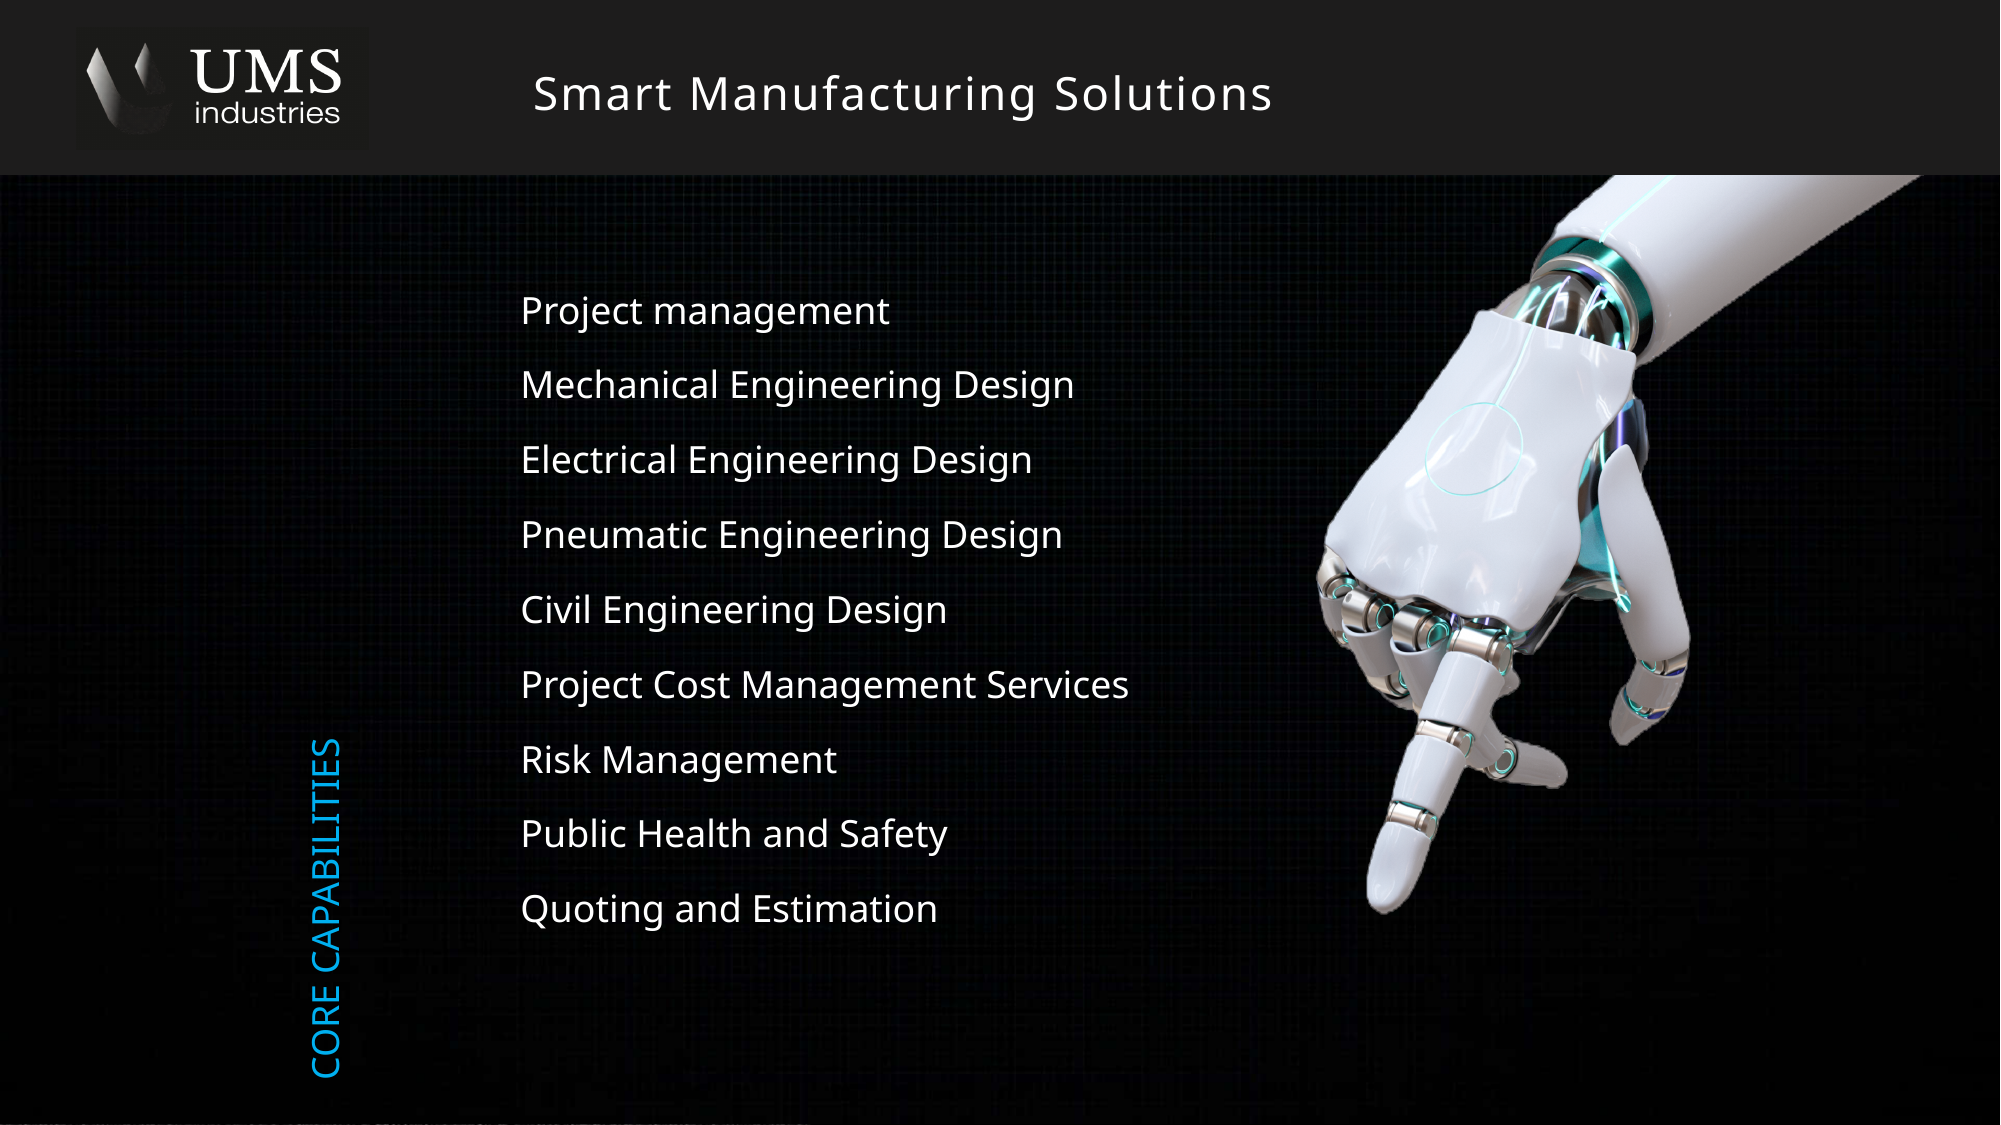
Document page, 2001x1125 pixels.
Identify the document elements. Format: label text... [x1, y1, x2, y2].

picture [76, 27, 369, 150]
subtitle Project management Mechanical Engineering Design Electrical Engineering Design Pneumatic Engineering Design Civil Engineering Design Project Cost Management Services Risk Management Public Health and Safety Quoting and Estimation [505, 270, 2000, 996]
text_box [0, 0, 2000, 175]
text_box CORE CAPABILITIES [294, 270, 355, 1096]
picture [0, 175, 2000, 1125]
text_box Smart Manufacturing Solutions [518, 57, 1924, 128]
